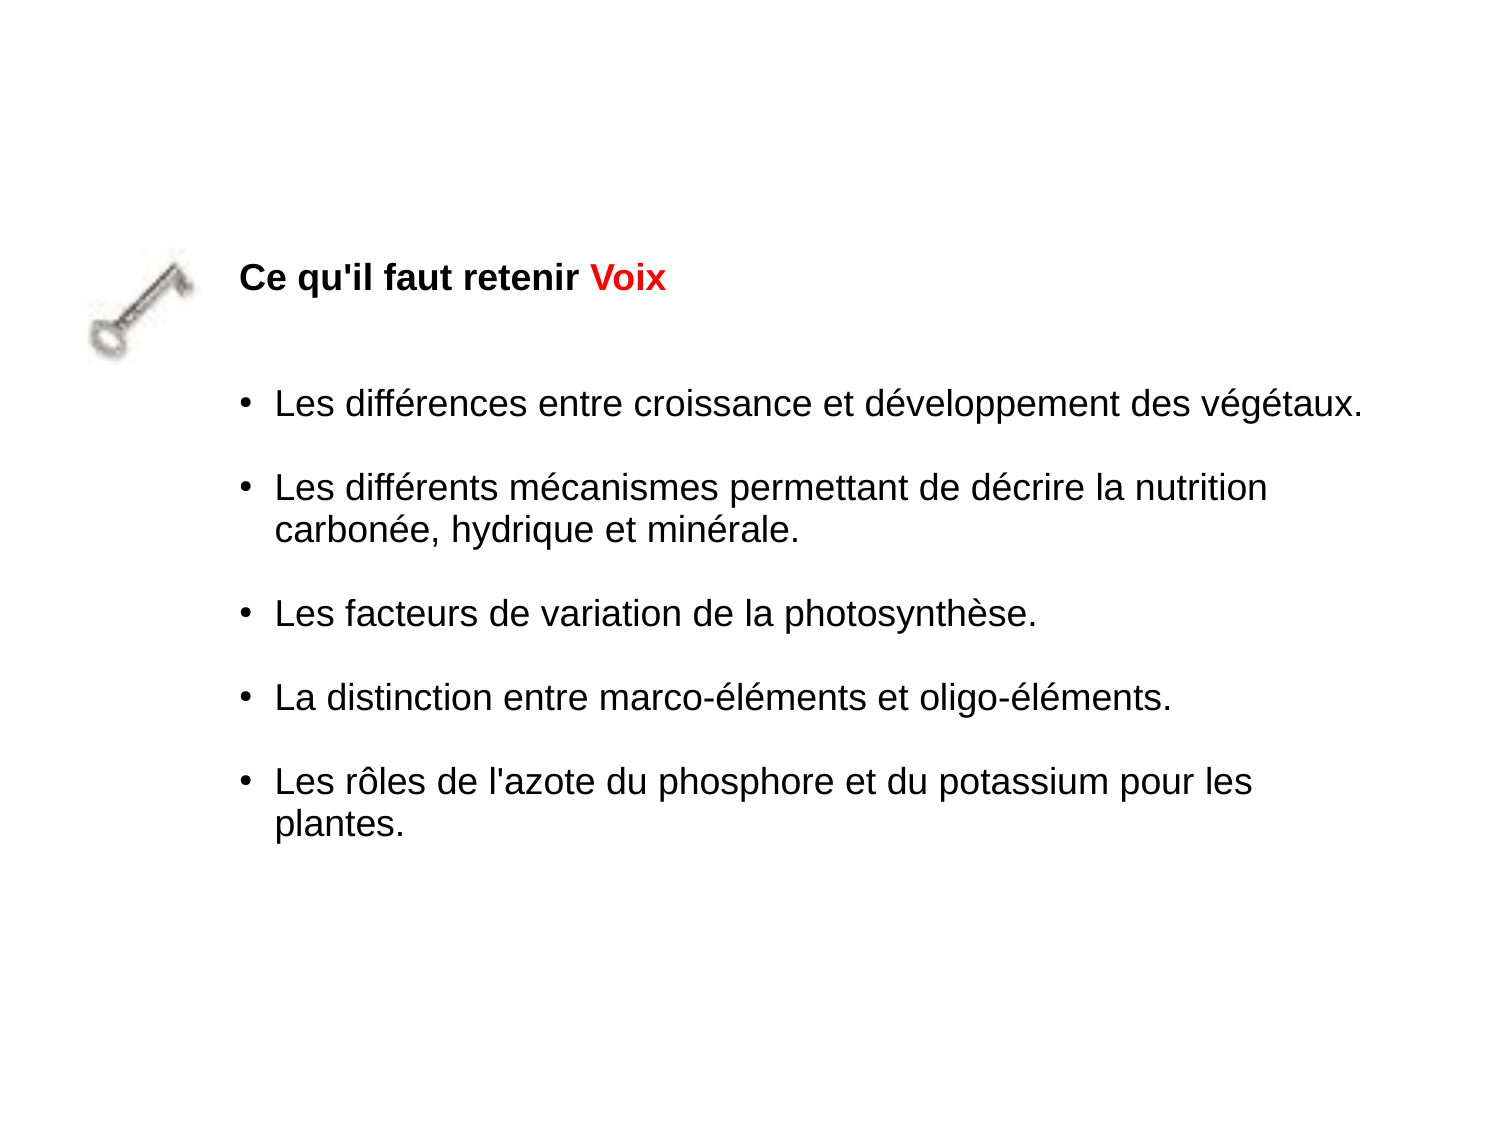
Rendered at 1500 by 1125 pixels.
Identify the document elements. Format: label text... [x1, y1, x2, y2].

picture [87, 247, 201, 365]
text_box Ce qu'il faut retenir Voix Les différences entre croissance et développement des végétaux. Les différents mécanismes permettant de décrire la nutrition carbonée, hydrique et minérale. Les facteurs de variation de la photosynthèse. La distinction entre marco-éléments et oligo-éléments. Les rôles de l'azote du phosphore et du potassium pour les plantes. [224, 249, 1394, 899]
list Ce qu’il faut retenir : voix [75, 262, 1425, 1005]
